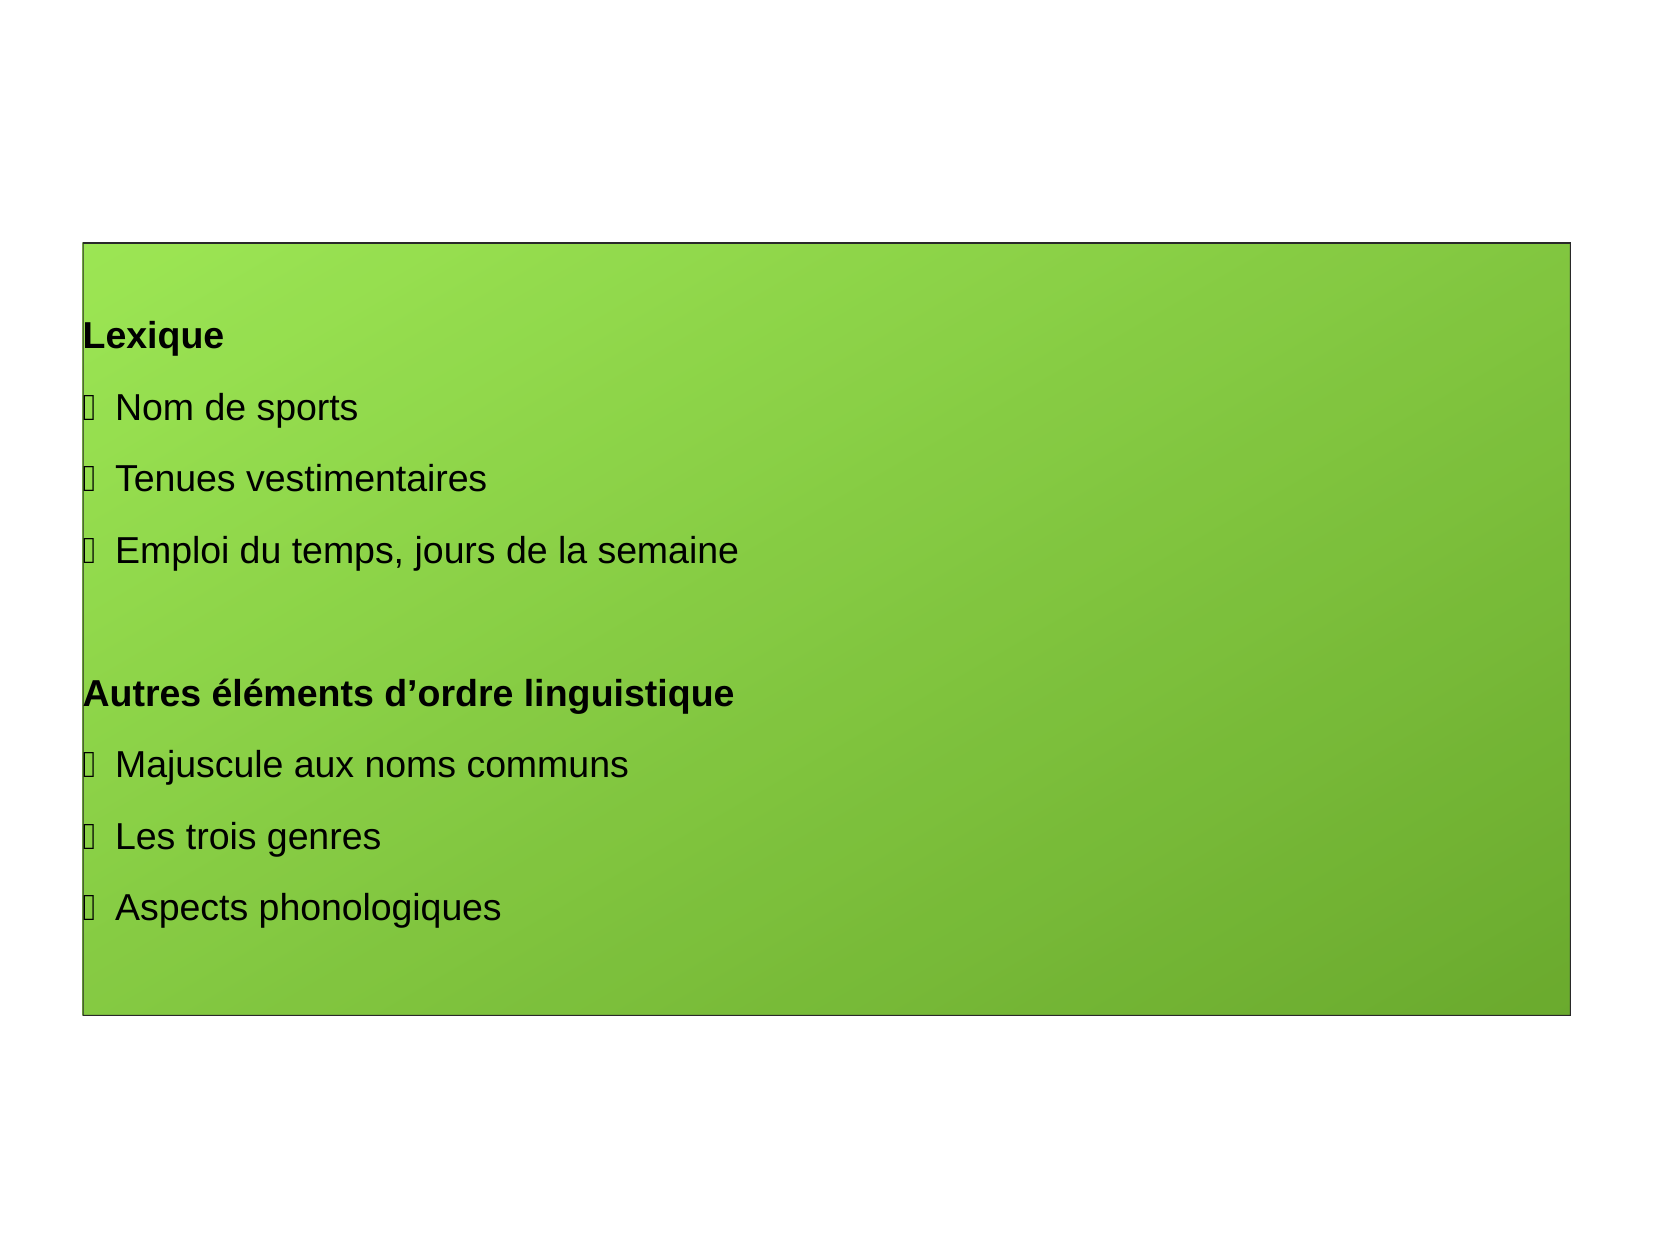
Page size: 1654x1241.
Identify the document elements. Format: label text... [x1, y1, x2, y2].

list Lexique  Nom de sports  Tenues vestimentaires  Emploi du temps, jours de la semaine Autres éléments d’ordre linguistique  Majuscule aux noms communs  Les trois genres  Aspects phonologiques [82, 242, 1571, 1016]
